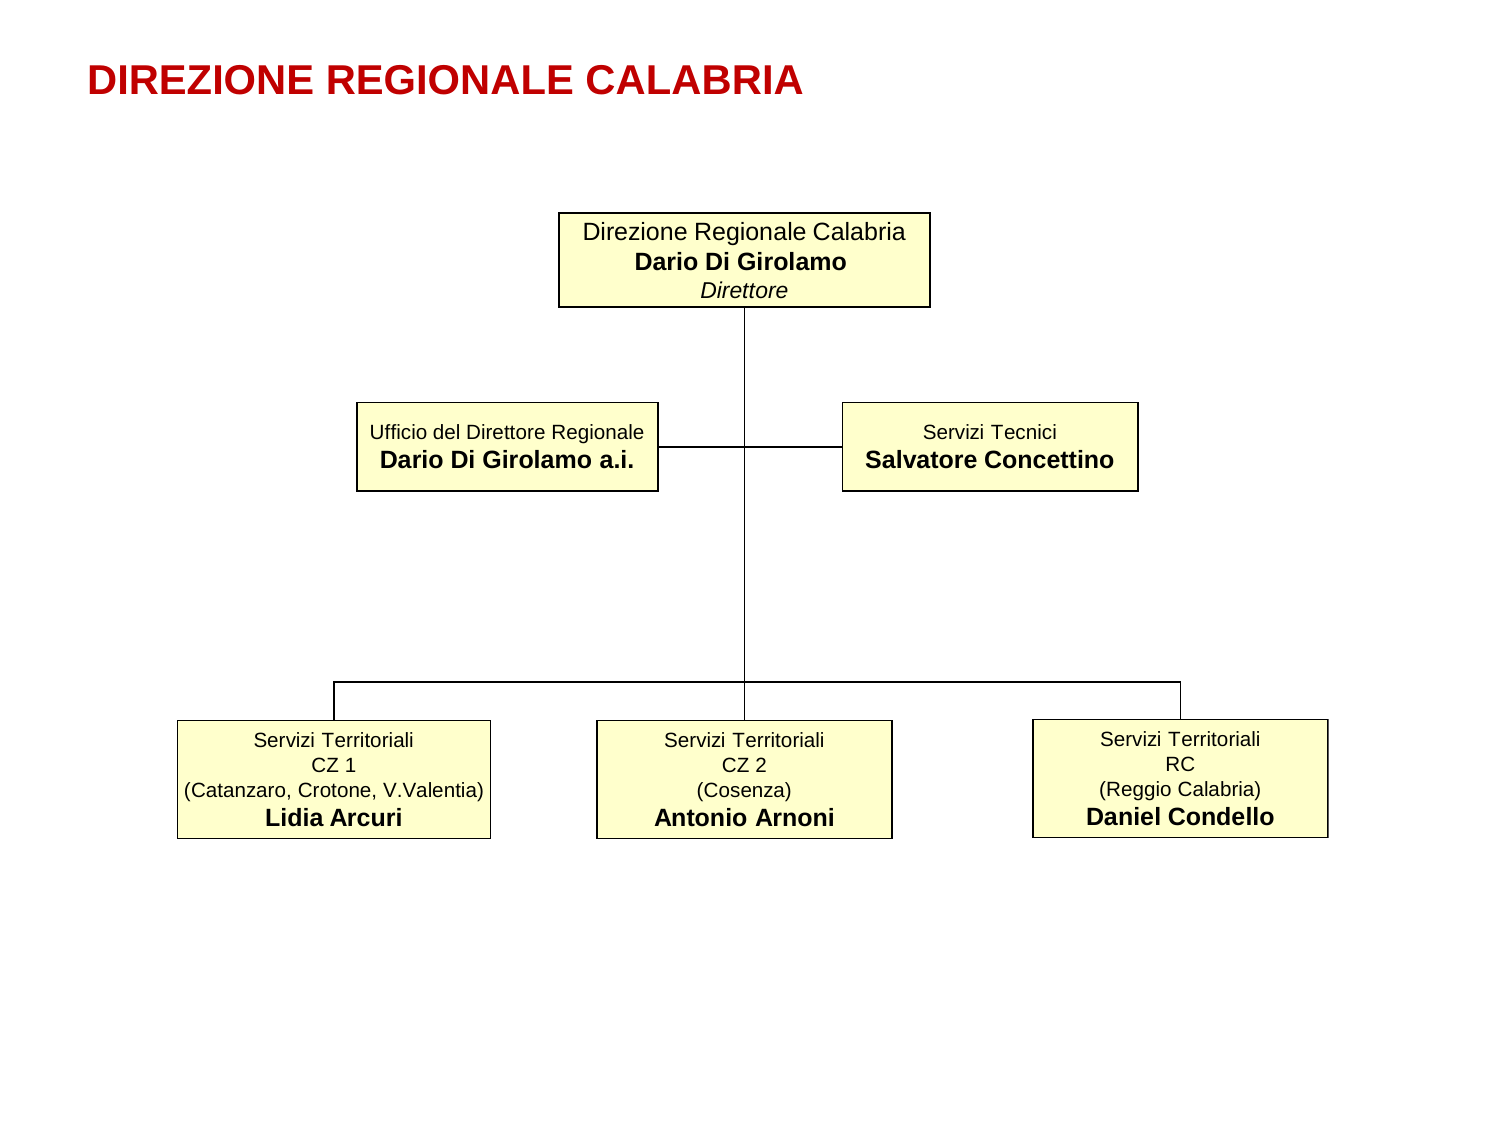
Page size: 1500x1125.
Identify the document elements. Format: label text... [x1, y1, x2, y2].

title DIREZIONE REGIONALE CALABRIA [72, 45, 1462, 128]
picture [171, 208, 1329, 847]
